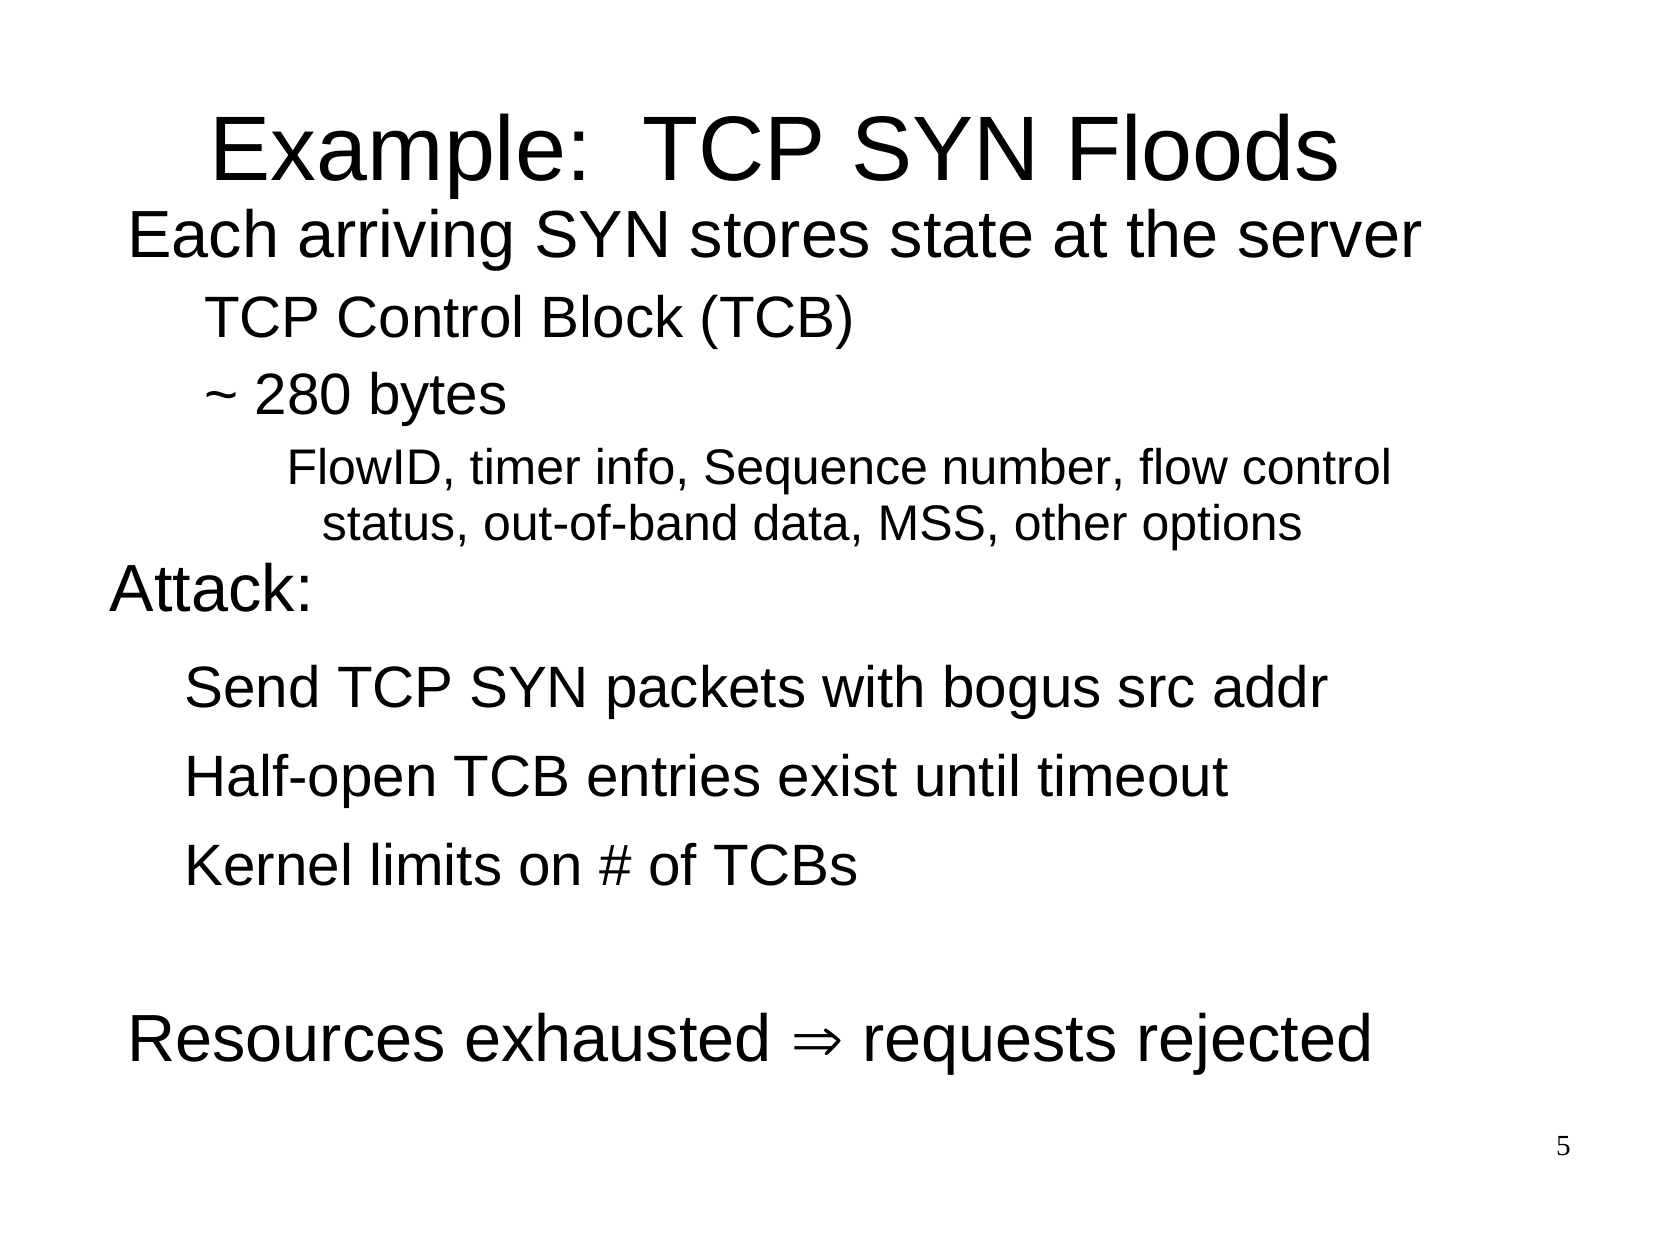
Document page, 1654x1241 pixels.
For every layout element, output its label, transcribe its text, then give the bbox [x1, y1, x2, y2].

title Example: TCP SYN Floods [73, 41, 1479, 207]
list Each arriving SYN stores state at the server TCP Control Block (TCB) ~ 280 bytes FlowID, timer info, Sequence number, flow control status, out-of-band data, MSS, other options Attack: Send TCP SYN packets with bogus src addr Half-open TCB entries exist until timeout Kernel limits on # of TCBs Resources exhausted  requests rejected [96, 190, 1516, 1241]
